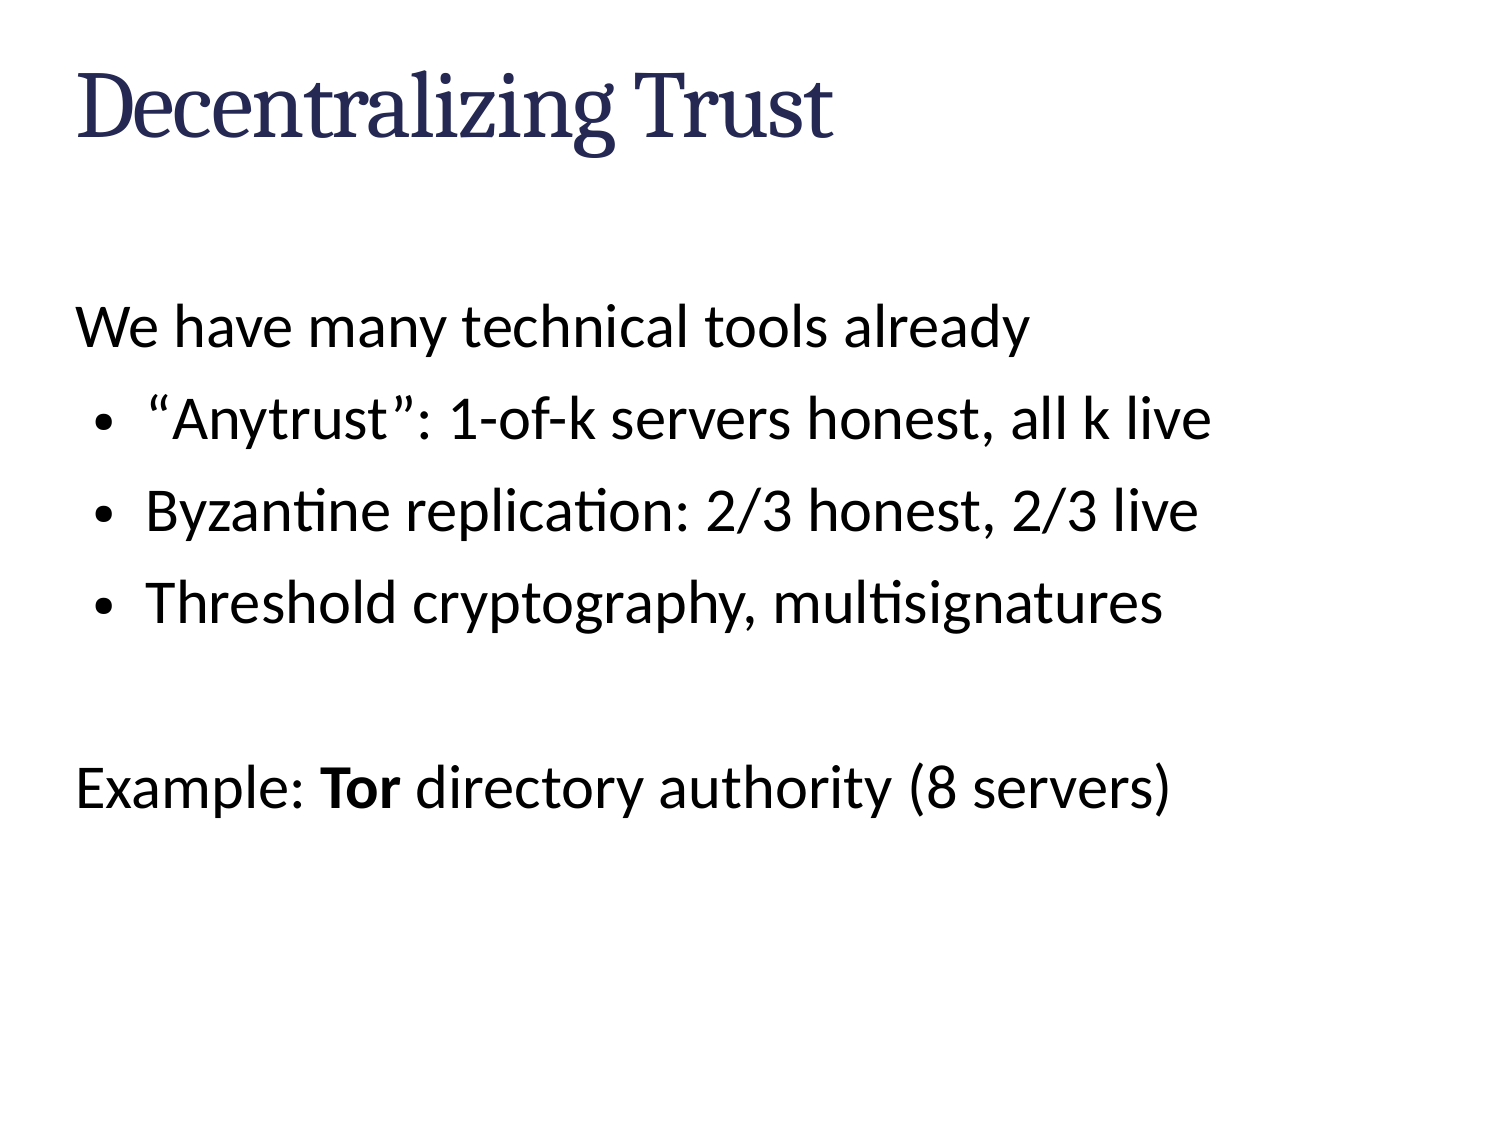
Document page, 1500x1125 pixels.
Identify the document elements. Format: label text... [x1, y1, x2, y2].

title Decentralizing Trust [75, 12, 1471, 200]
list We have many technical tools already “Anytrust”: 1-of-k servers honest, all k live Byzantine replication: 2/3 honest, 2/3 live Threshold cryptography, multisignatures Example: Tor directory authority (8 servers) [75, 299, 1325, 1051]
